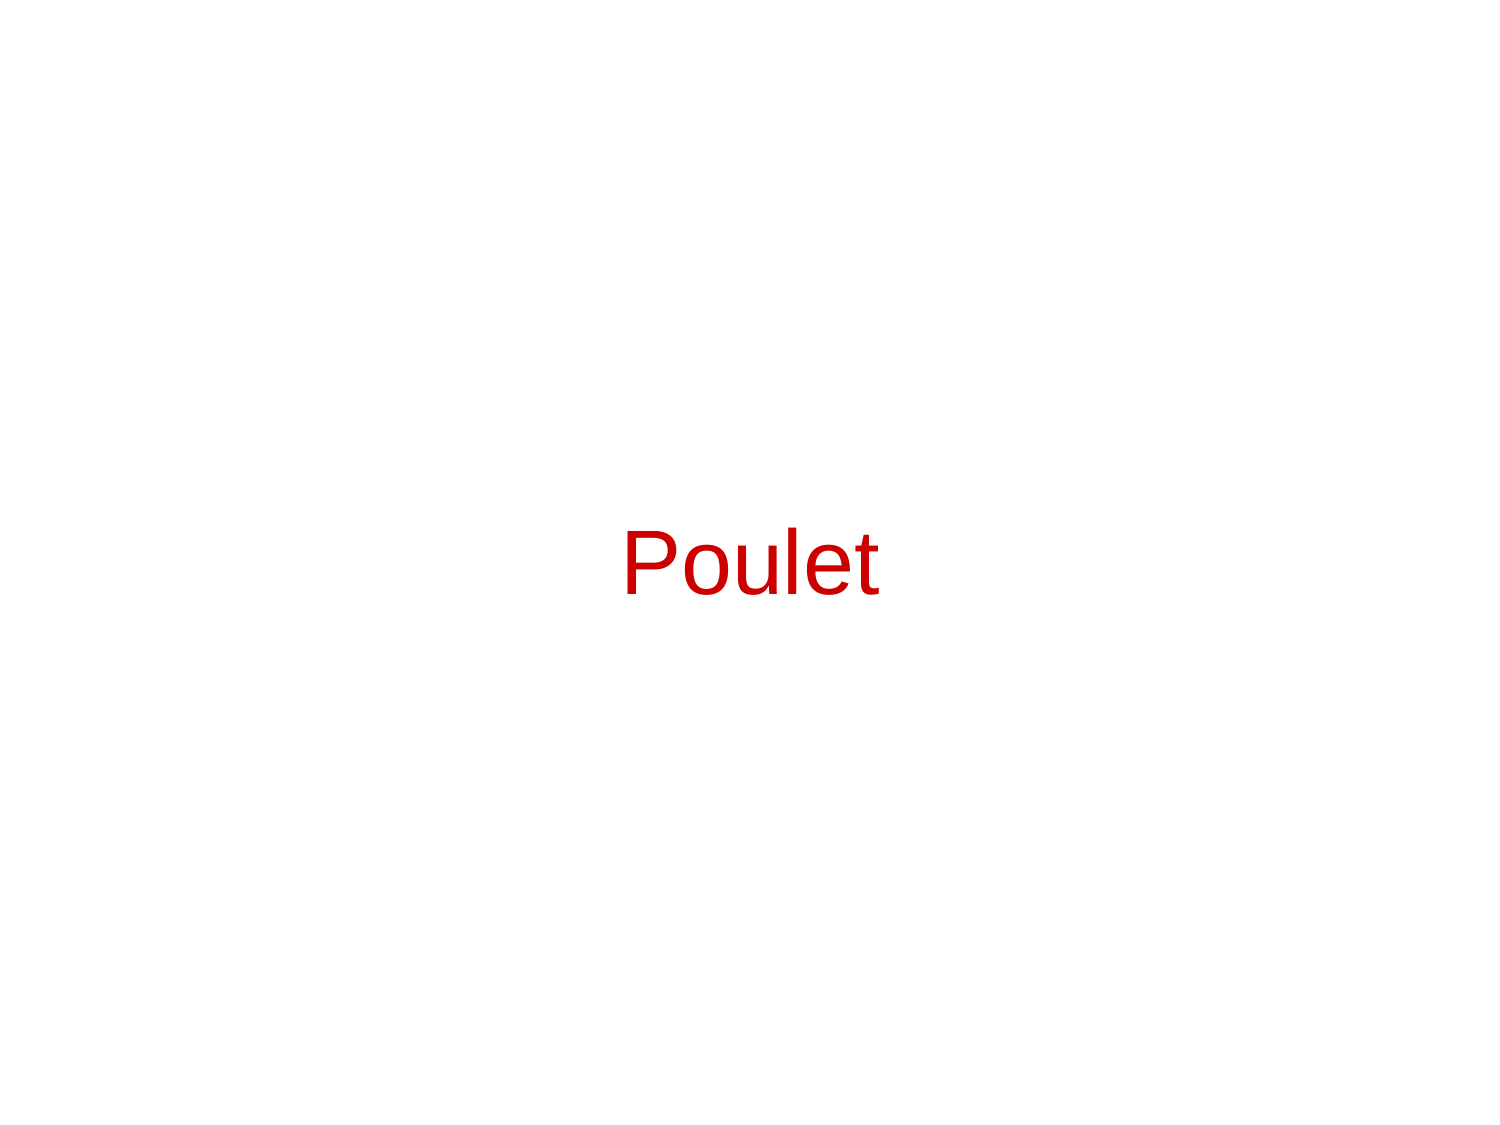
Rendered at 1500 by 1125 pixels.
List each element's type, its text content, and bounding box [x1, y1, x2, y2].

title Poulet [112, 468, 1388, 657]
